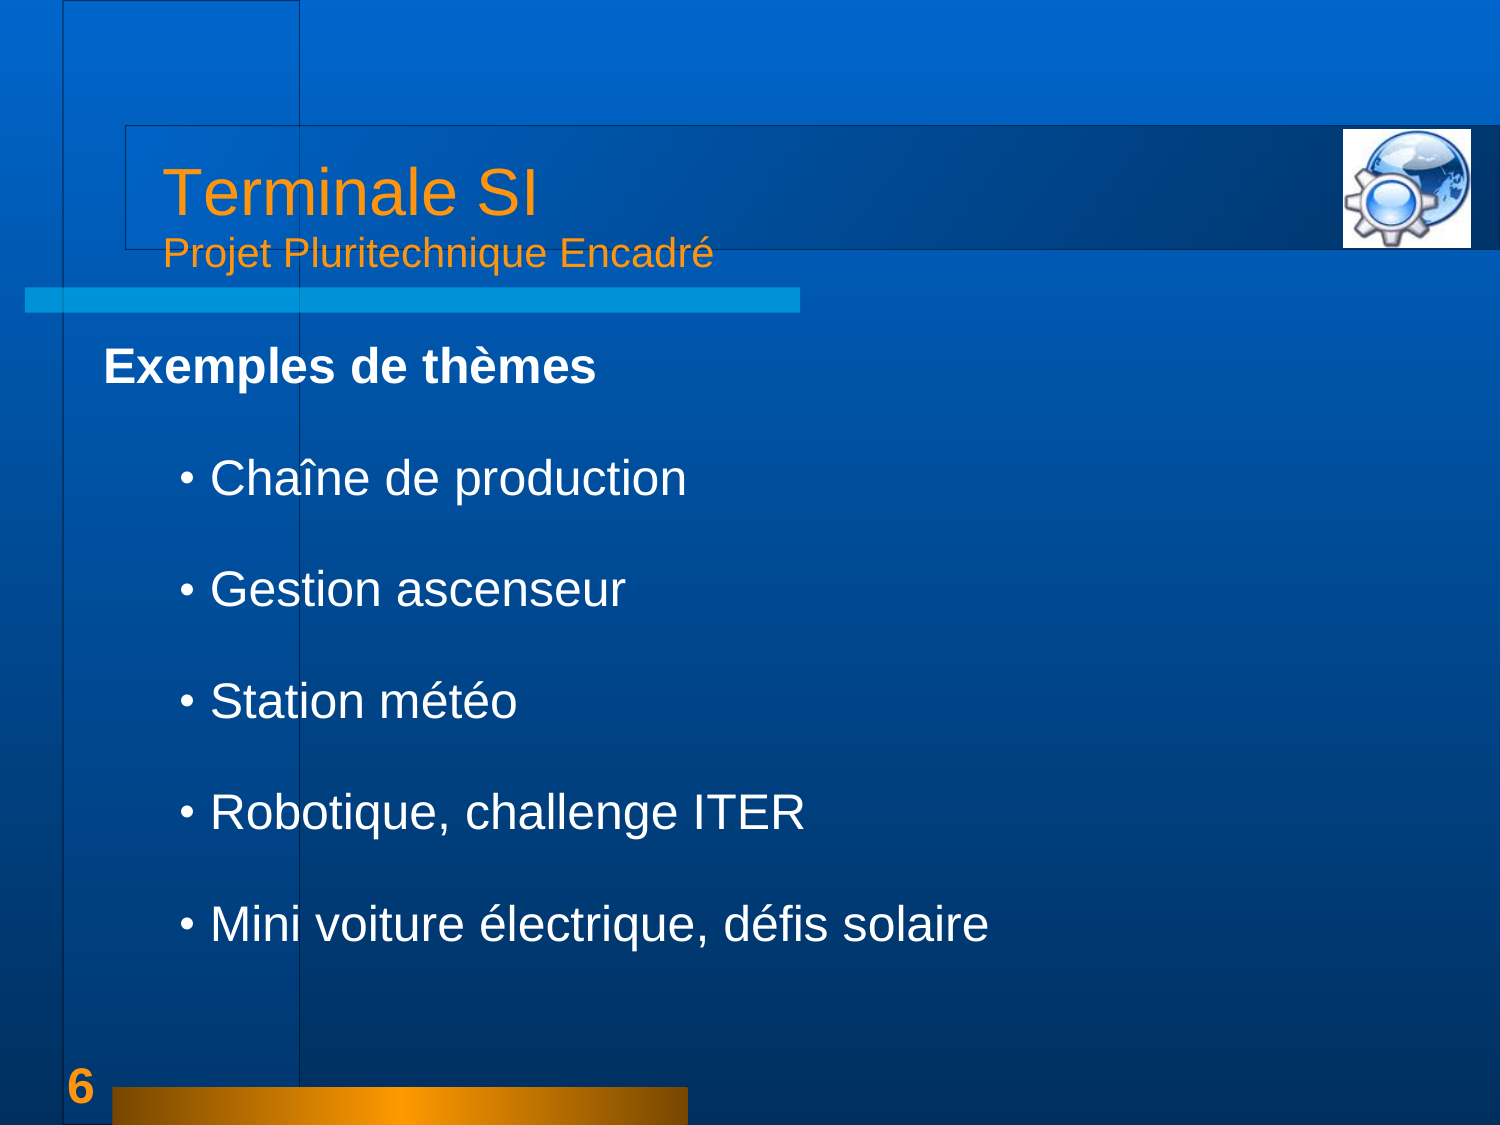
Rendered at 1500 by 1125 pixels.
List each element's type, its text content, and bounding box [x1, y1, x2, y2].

text_box Exemples de thèmes Chaîne de production Gestion ascenseur Station météo Robotique, challenge ITER Mini voiture électrique, défis solaire [88, 331, 1418, 1017]
picture [1343, 129, 1471, 248]
